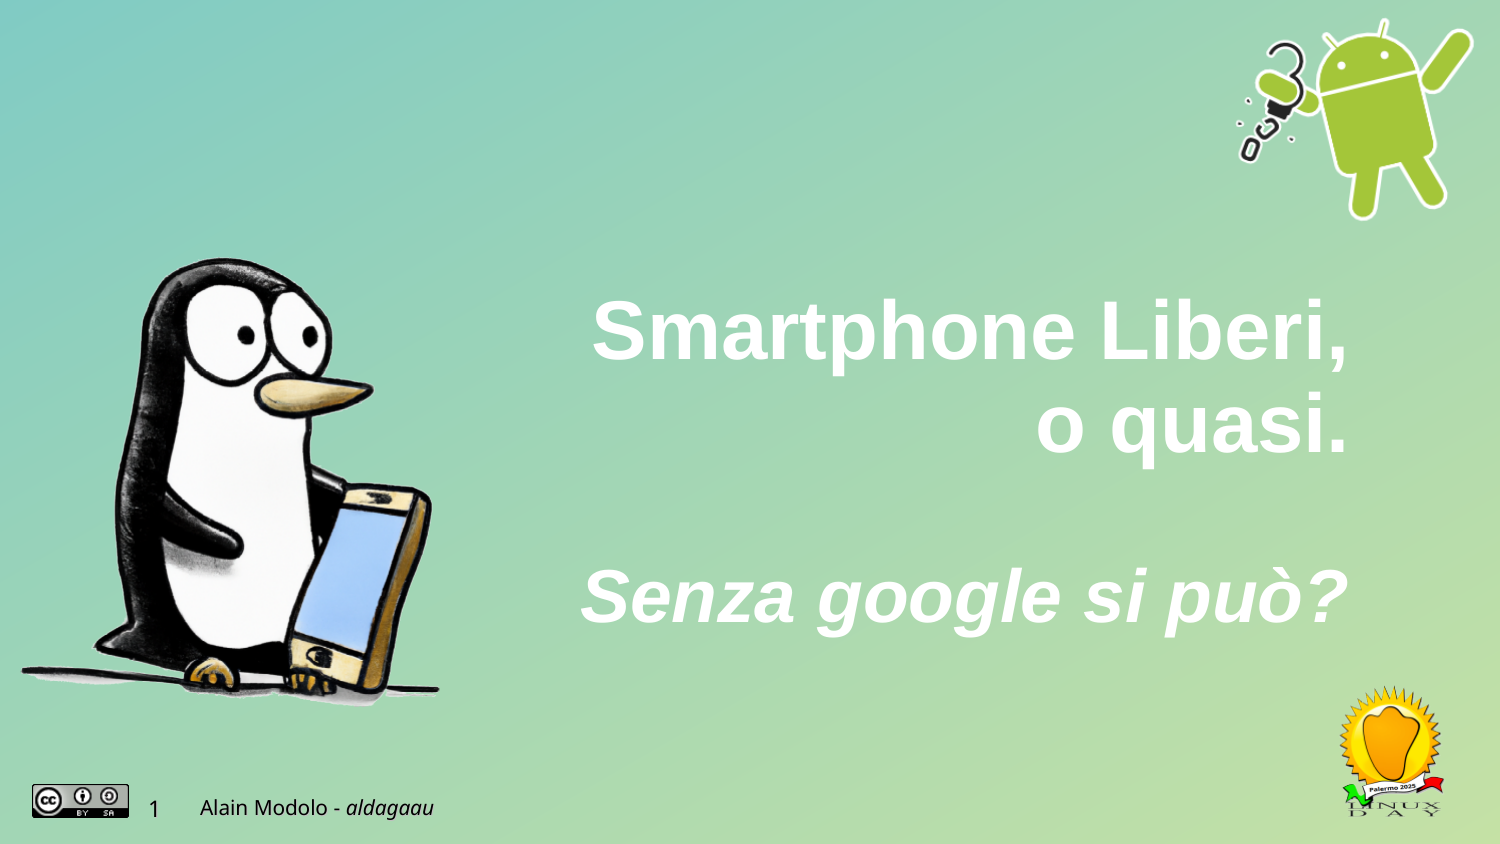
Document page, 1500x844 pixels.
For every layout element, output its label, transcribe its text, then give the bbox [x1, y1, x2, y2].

picture [32, 784, 129, 818]
picture [1233, 670, 1500, 844]
picture [1231, 13, 1479, 226]
picture [3, 243, 456, 708]
title Smartphone Liberi, o quasi. Senza google si può? [434, 245, 1351, 678]
